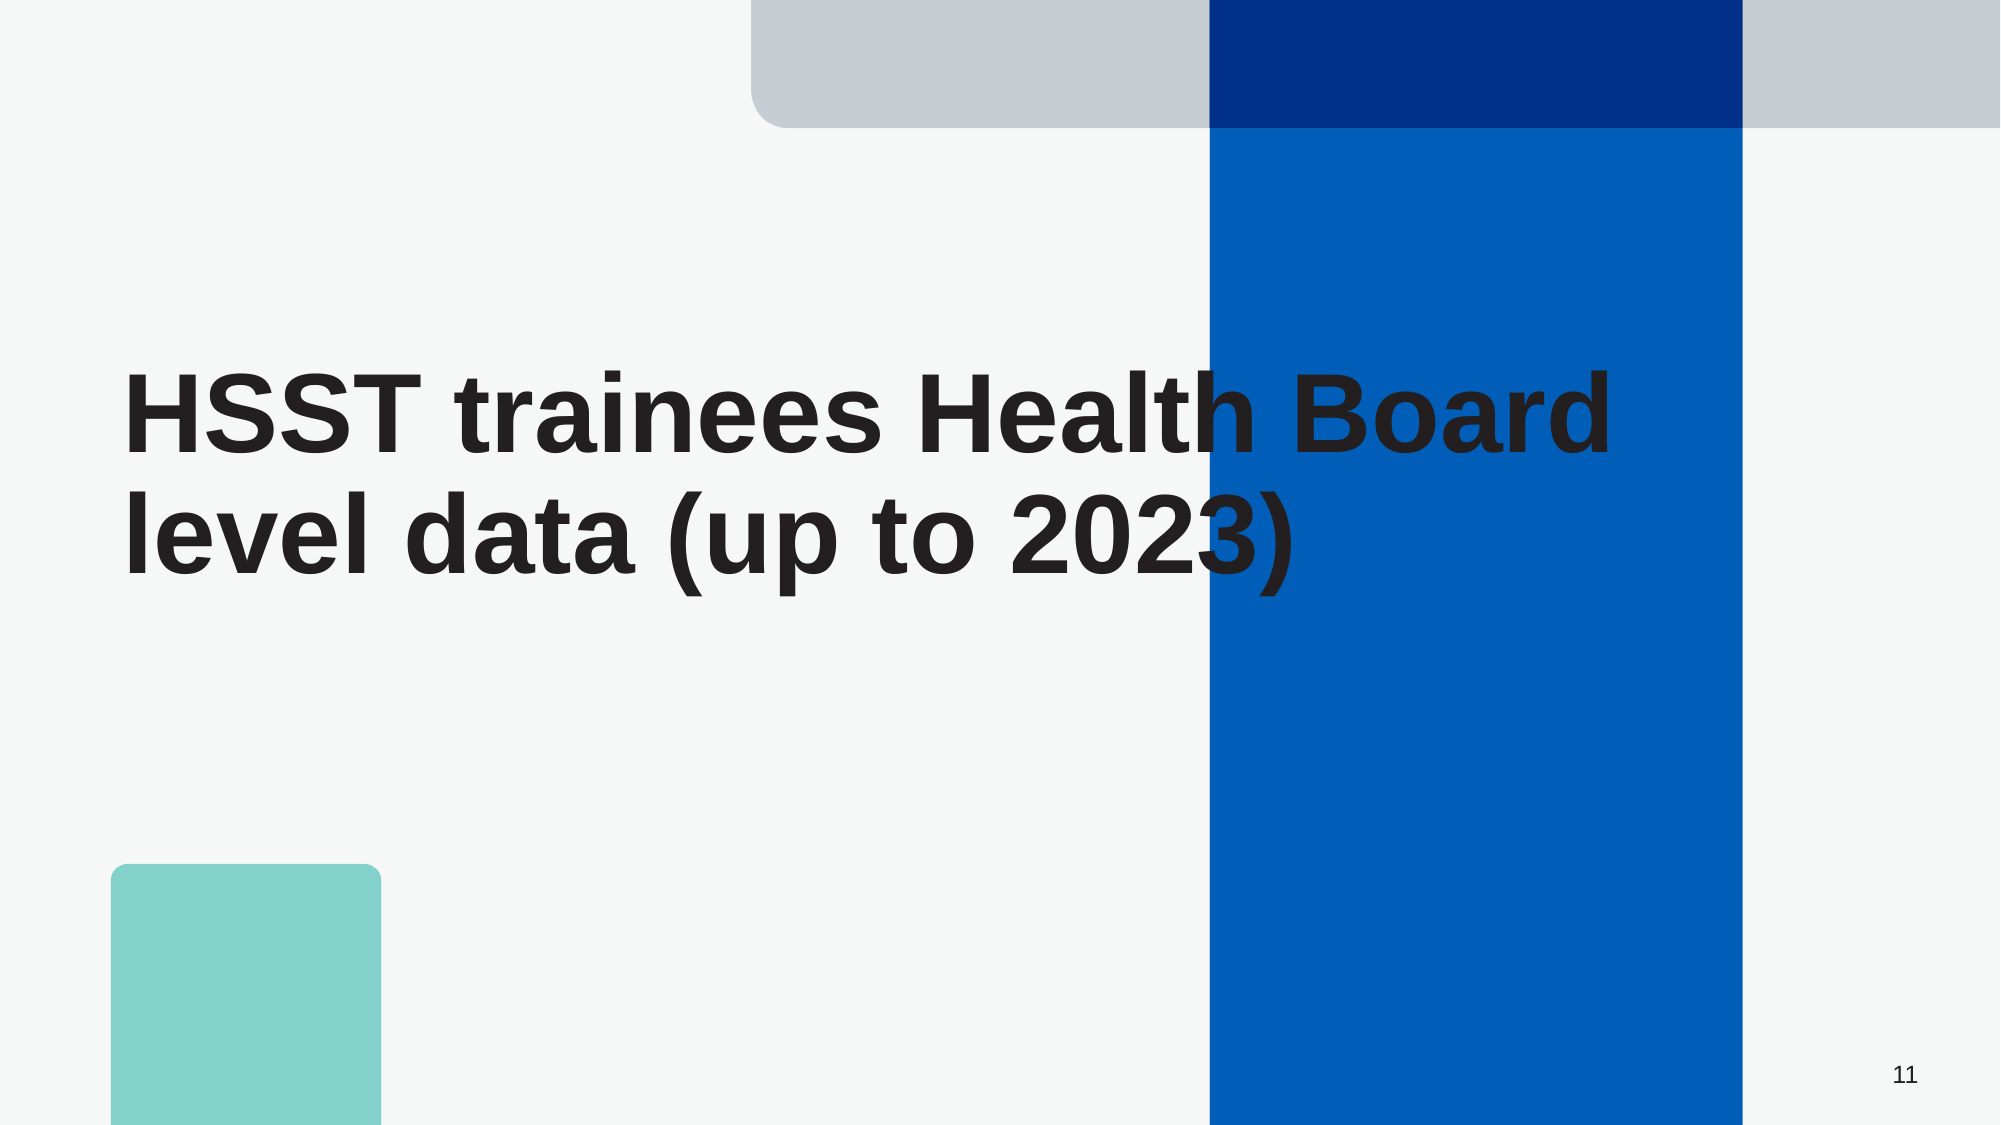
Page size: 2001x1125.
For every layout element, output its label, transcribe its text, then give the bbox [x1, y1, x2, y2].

title HSST trainees Health Board level data (up to 2023) [122, 355, 1169, 573]
